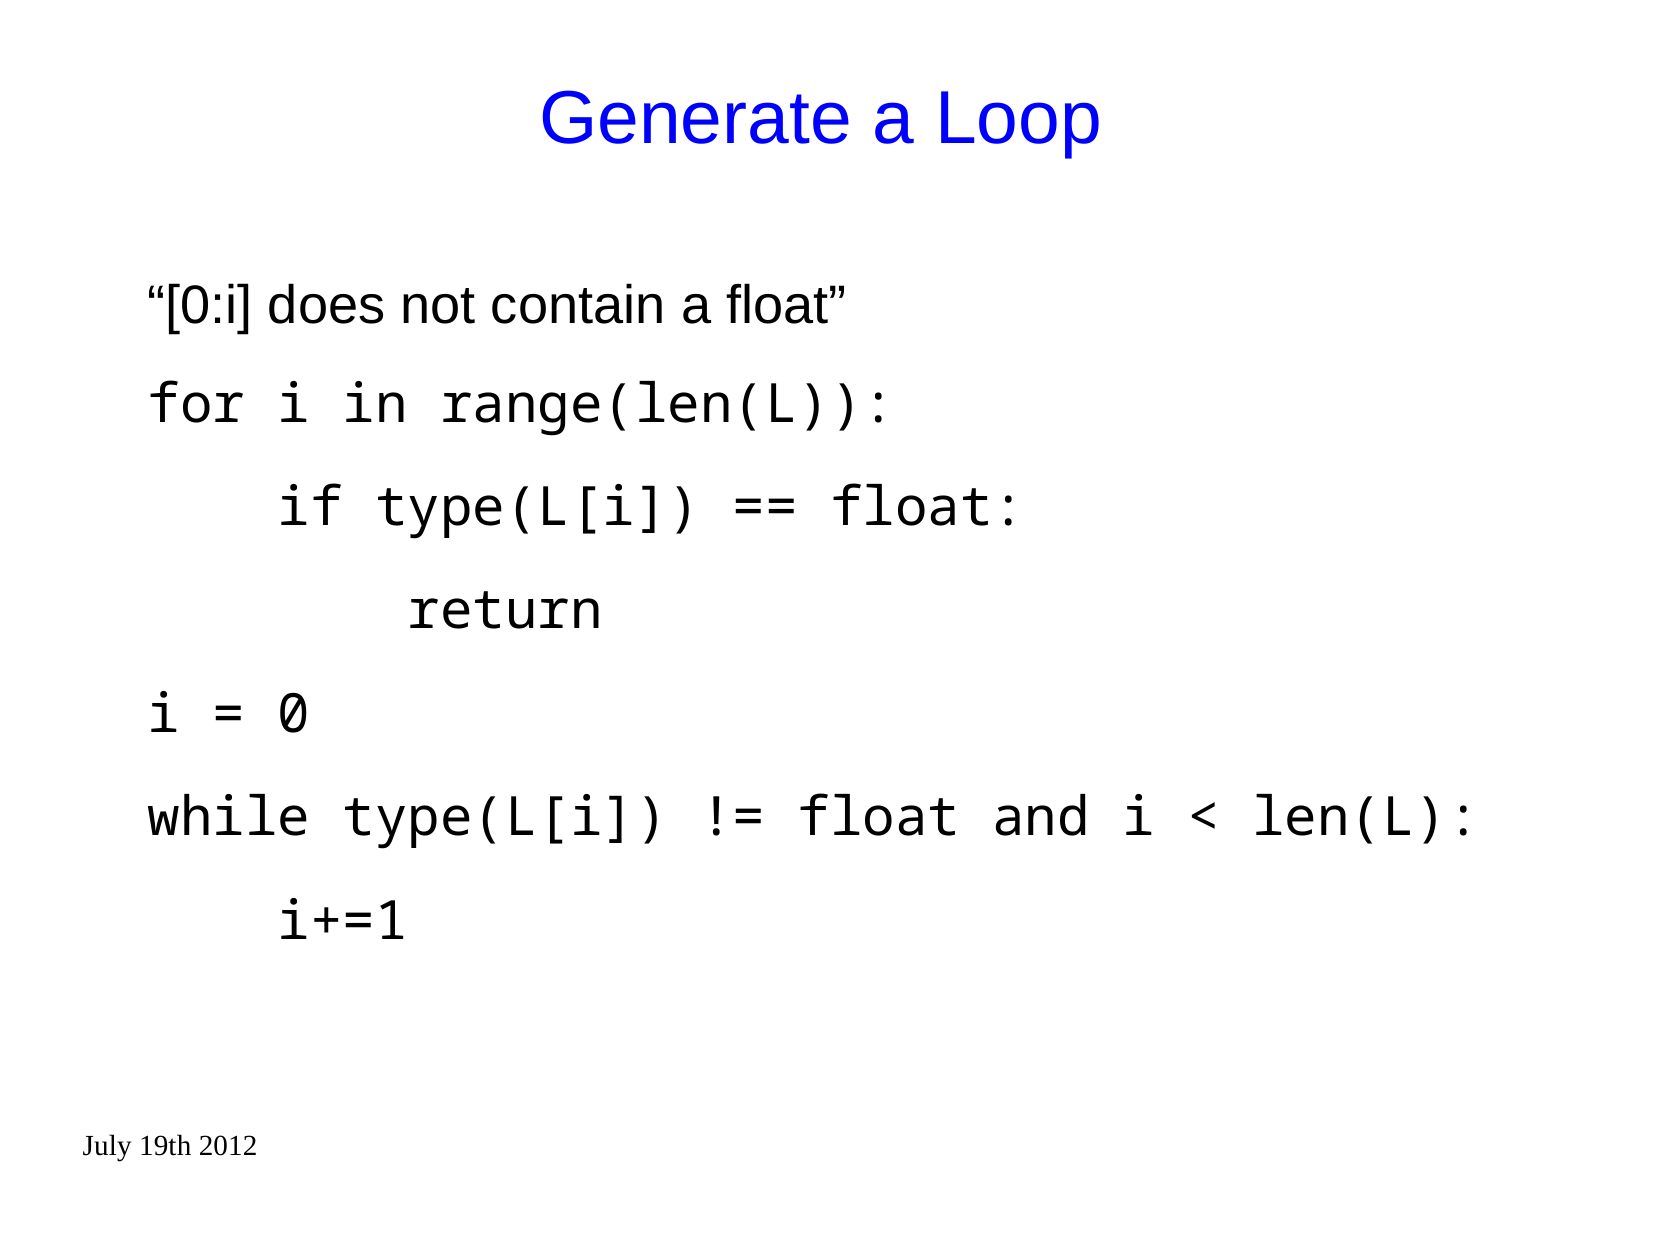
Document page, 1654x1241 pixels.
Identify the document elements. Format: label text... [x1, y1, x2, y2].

title Generate a Loop [76, 58, 1565, 178]
list “[0:i] does not contain a float” for i in range(len(L)): if type(L[i]) == float: return i = 0 while type(L[i]) != float and i < len(L): i+=1 [76, 274, 1565, 1093]
